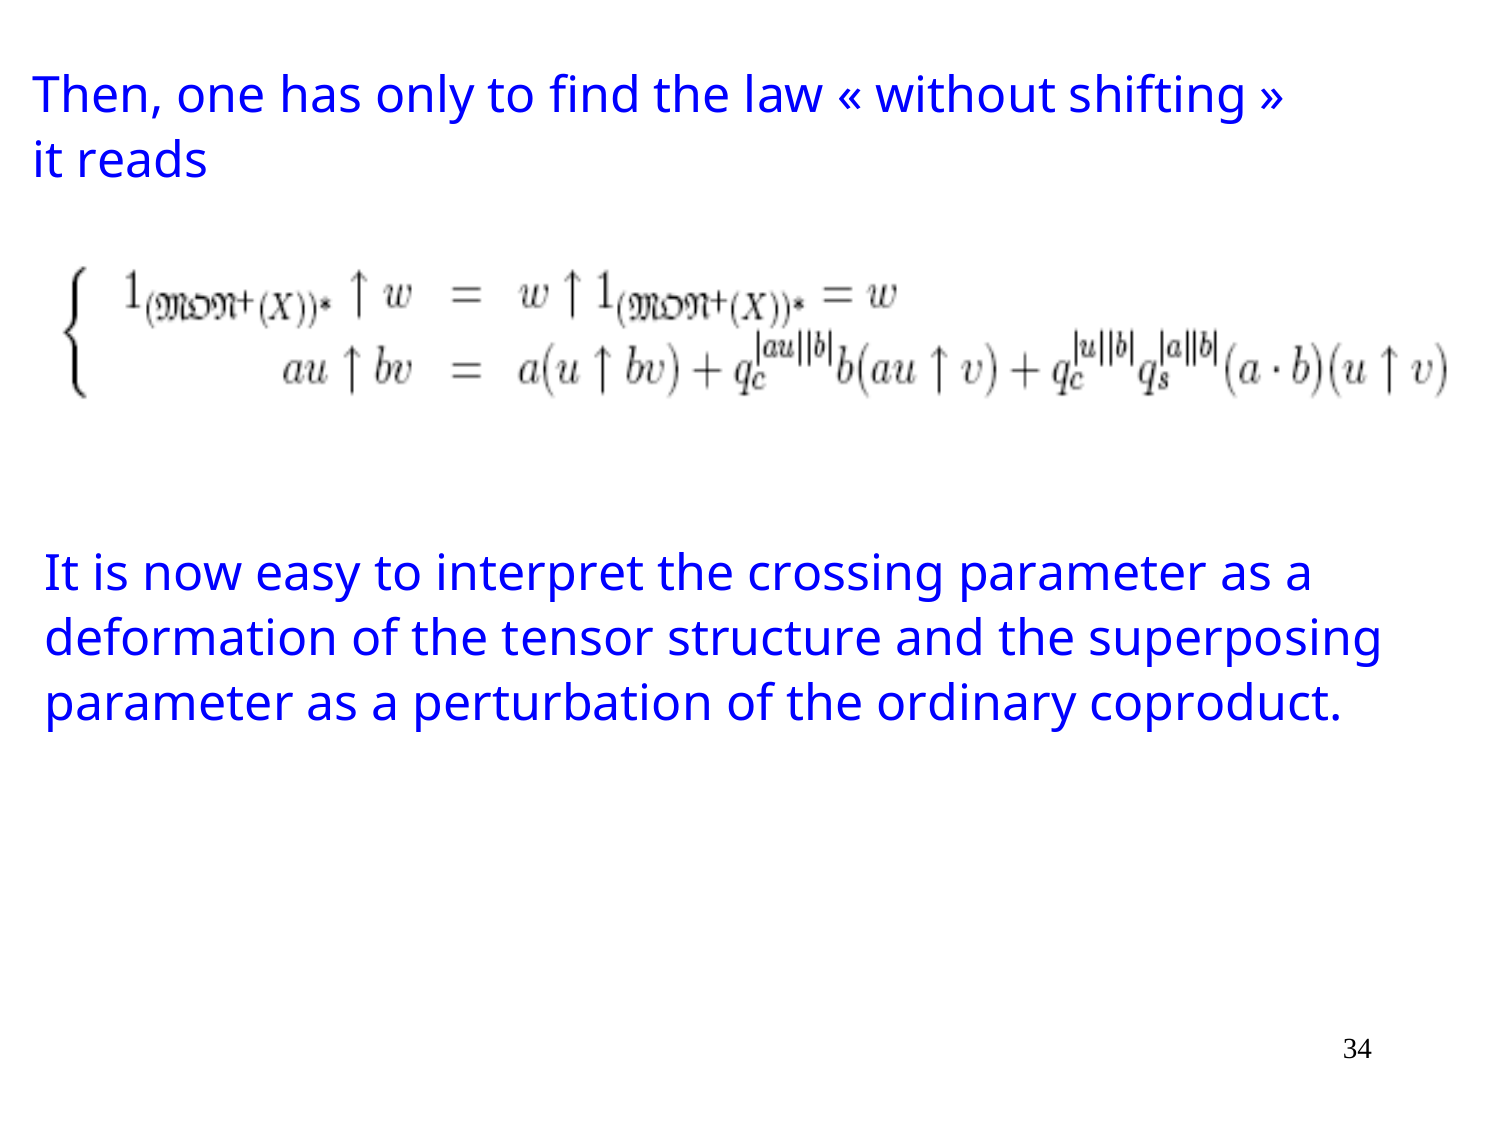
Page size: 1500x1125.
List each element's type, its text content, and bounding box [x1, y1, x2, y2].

picture [29, 230, 1477, 438]
text_box It is now easy to interpret the crossing parameter as a deformation of the tensor structure and the superposing parameter as a perturbation of the ordinary coproduct. [29, 531, 1497, 779]
text_box Then, one has only to find the law « without shifting » it reads [17, 53, 1433, 186]
